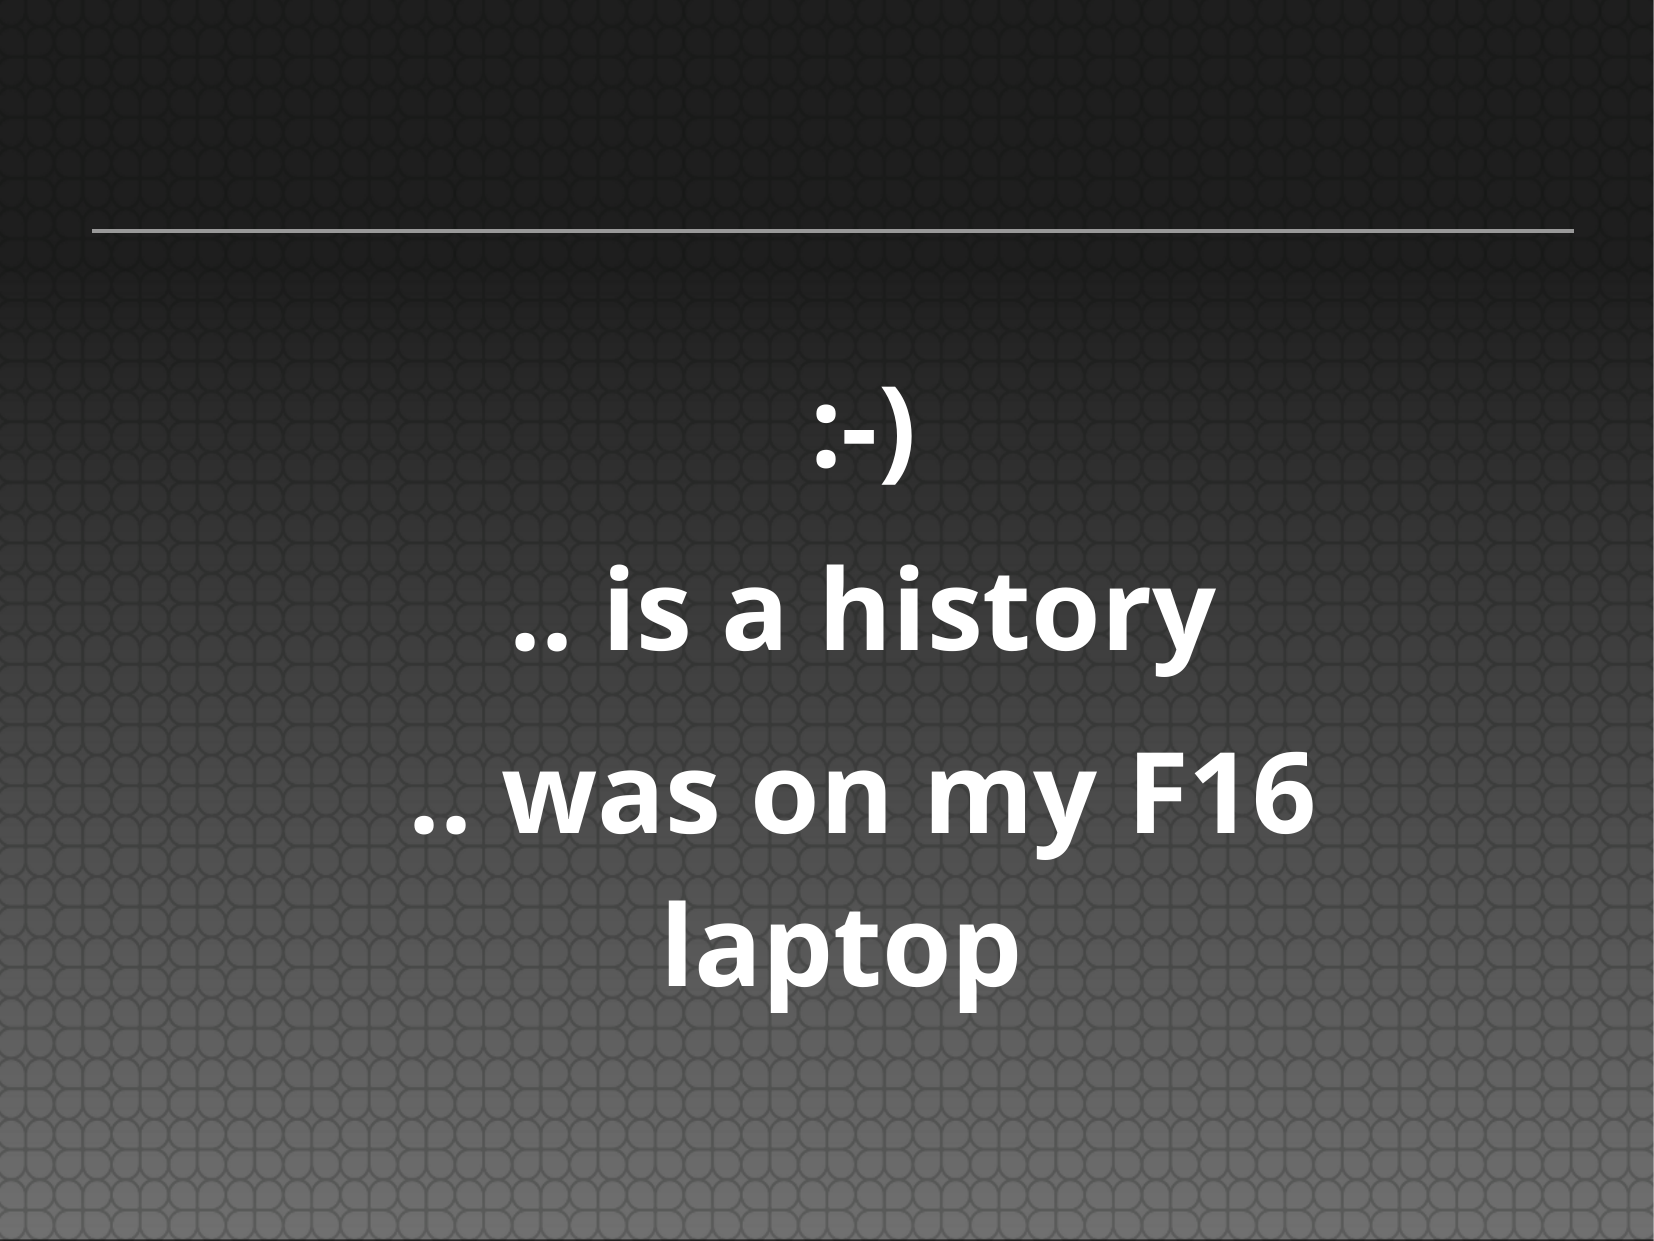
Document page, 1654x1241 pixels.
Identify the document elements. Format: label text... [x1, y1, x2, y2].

picture [0, 0, 1654, 1241]
list :-) .. is a history .. was on my F16 laptop [112, 227, 1501, 1163]
